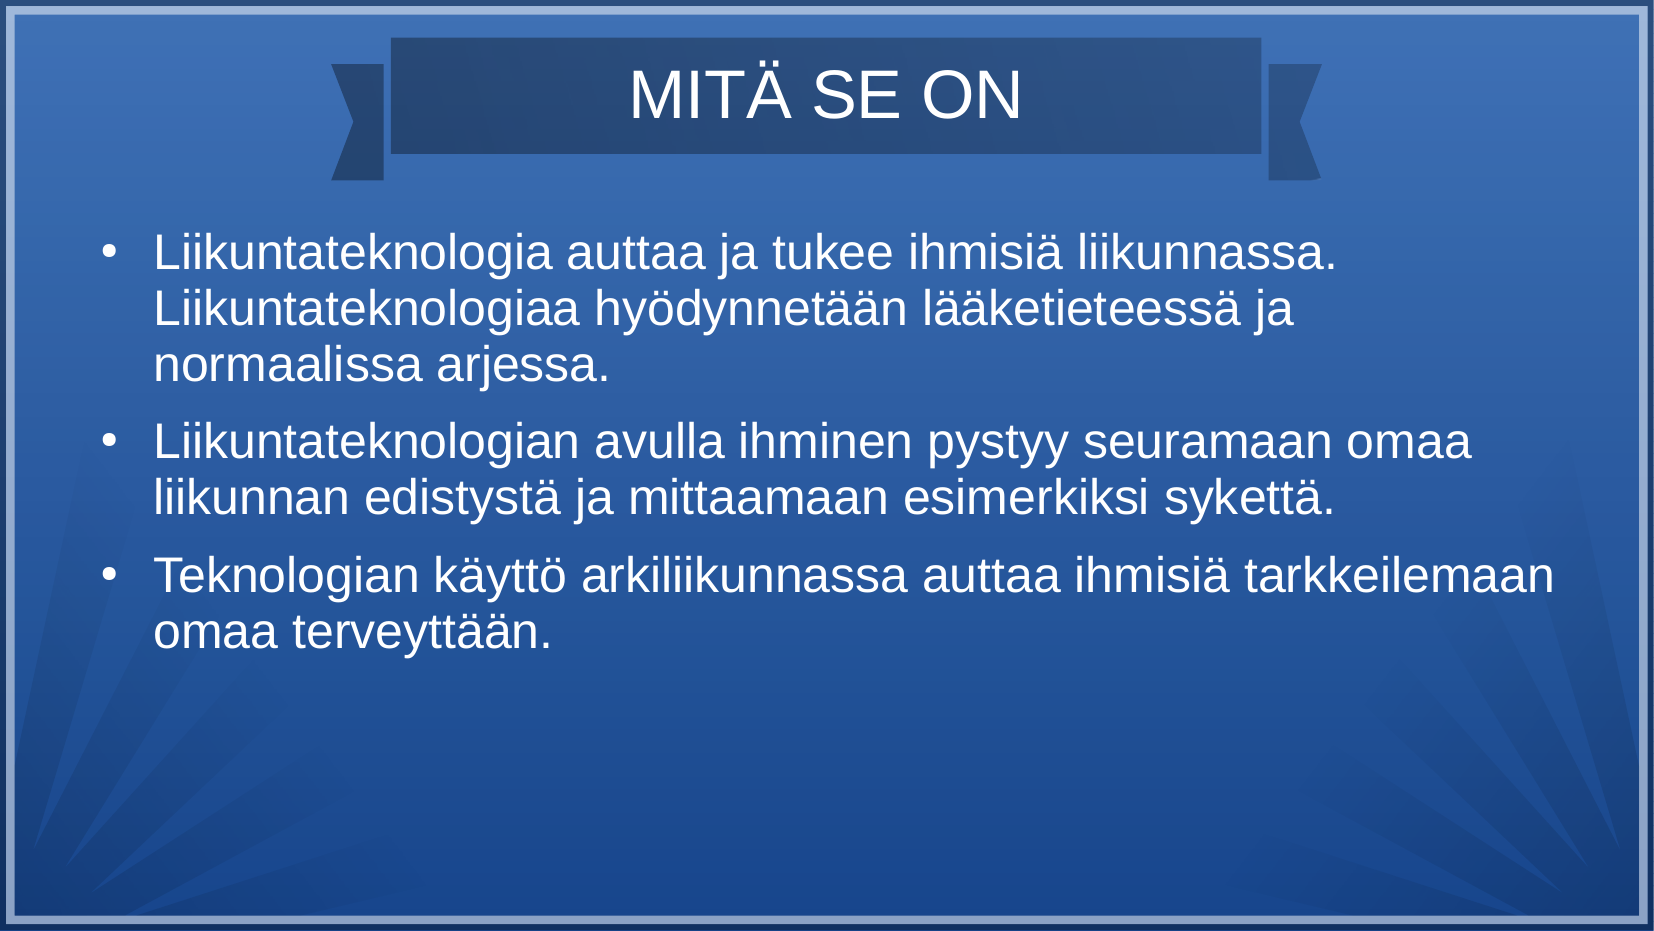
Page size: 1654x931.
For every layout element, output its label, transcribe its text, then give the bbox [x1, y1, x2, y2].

title MITÄ SE ON [389, 35, 1264, 154]
list Liikuntateknologia auttaa ja tukee ihmisiä liikunnassa. Liikuntateknologiaa hyödynnetään lääketieteessä ja normaalissa arjessa. Liikuntateknologian avulla ihminen pystyy seuramaan omaa liikunnan edistystä ja mittaamaan esimerkiksi sykettä. Teknologian käyttö arkiliikunnassa auttaa ihmisiä tarkkeilemaan omaa terveyttään. [82, 224, 1571, 848]
